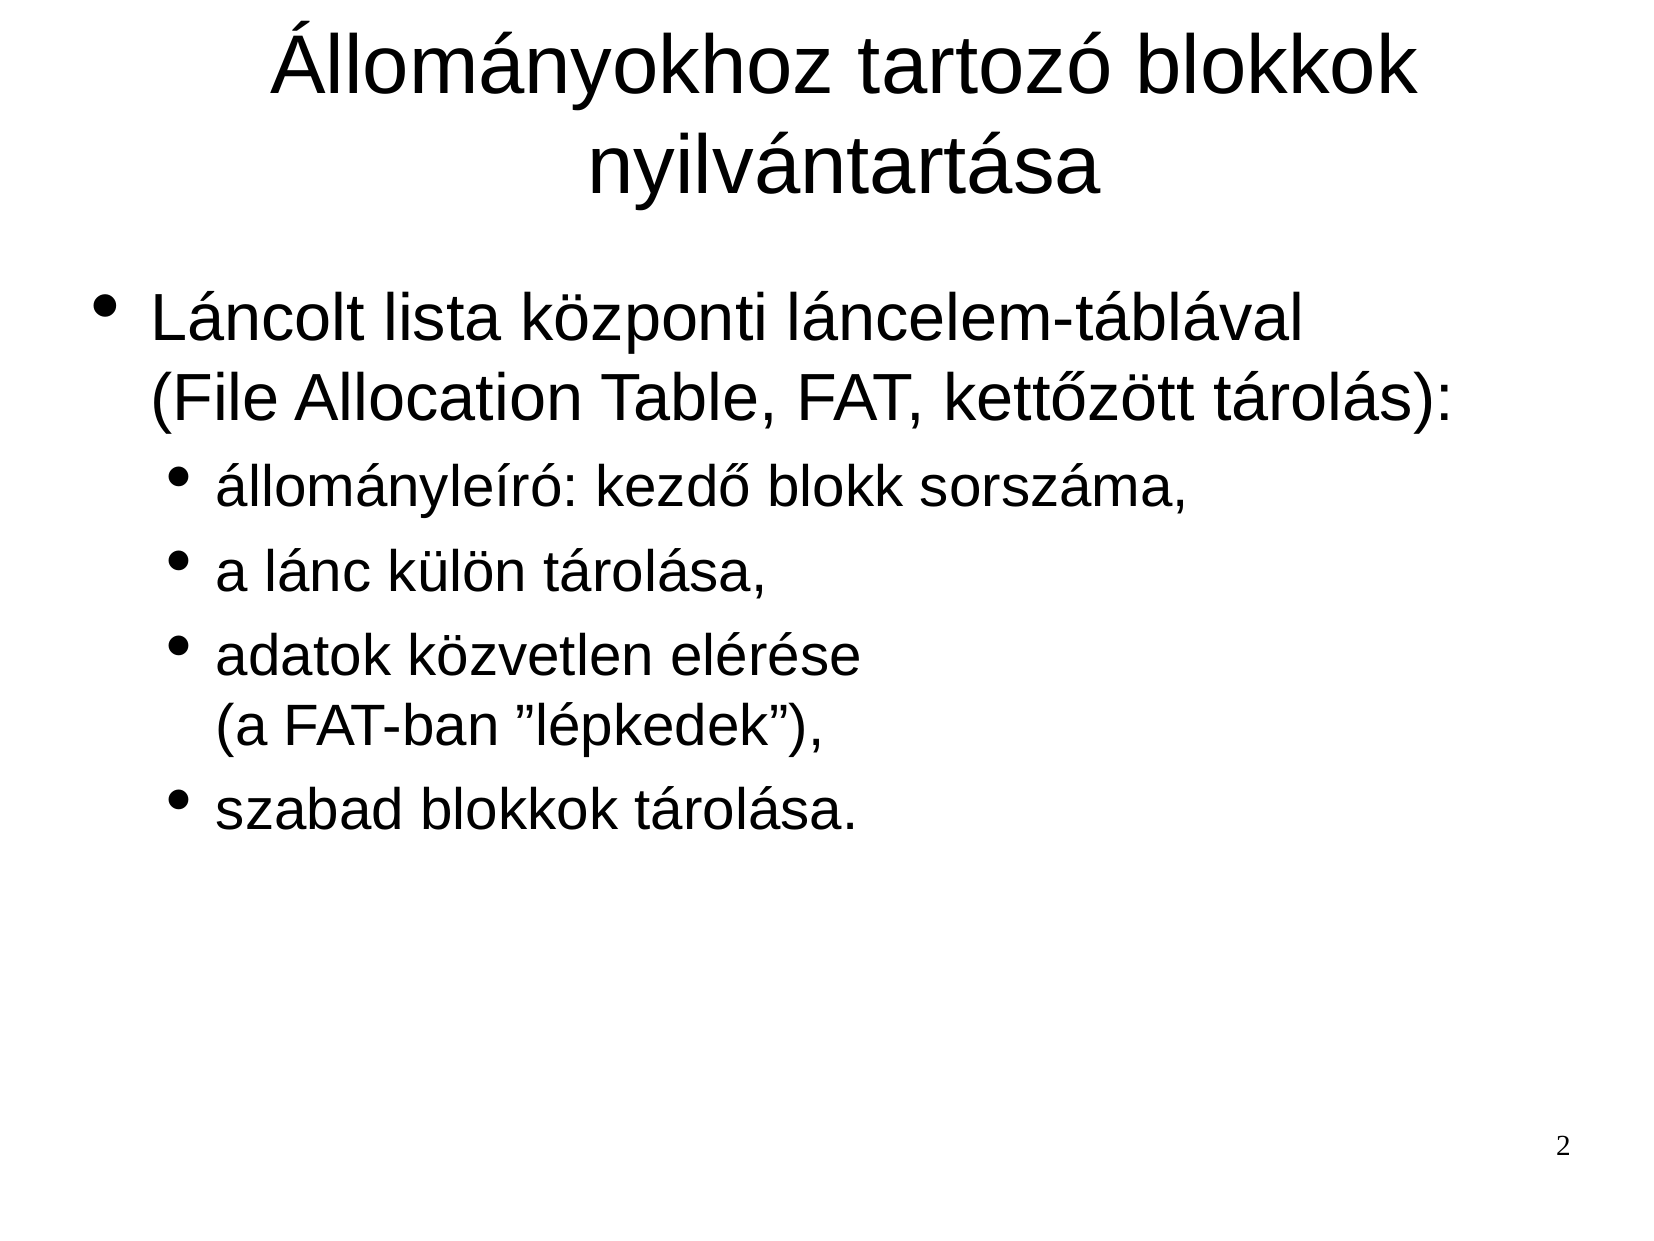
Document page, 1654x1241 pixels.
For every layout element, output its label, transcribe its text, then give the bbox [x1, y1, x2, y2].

title Állományokhoz tartozó blokkok nyilvántartása [124, 6, 1530, 214]
list Láncolt lista központi láncelem-táblával (File Allocation Table, FAT, kettőzött tárolás): állományleíró: kezdő blokk sorszáma, a lánc külön tárolása, adatok közvetlen elérése (a FAT-ban ”lépkedek”), szabad blokkok tárolása. [79, 266, 1485, 1200]
